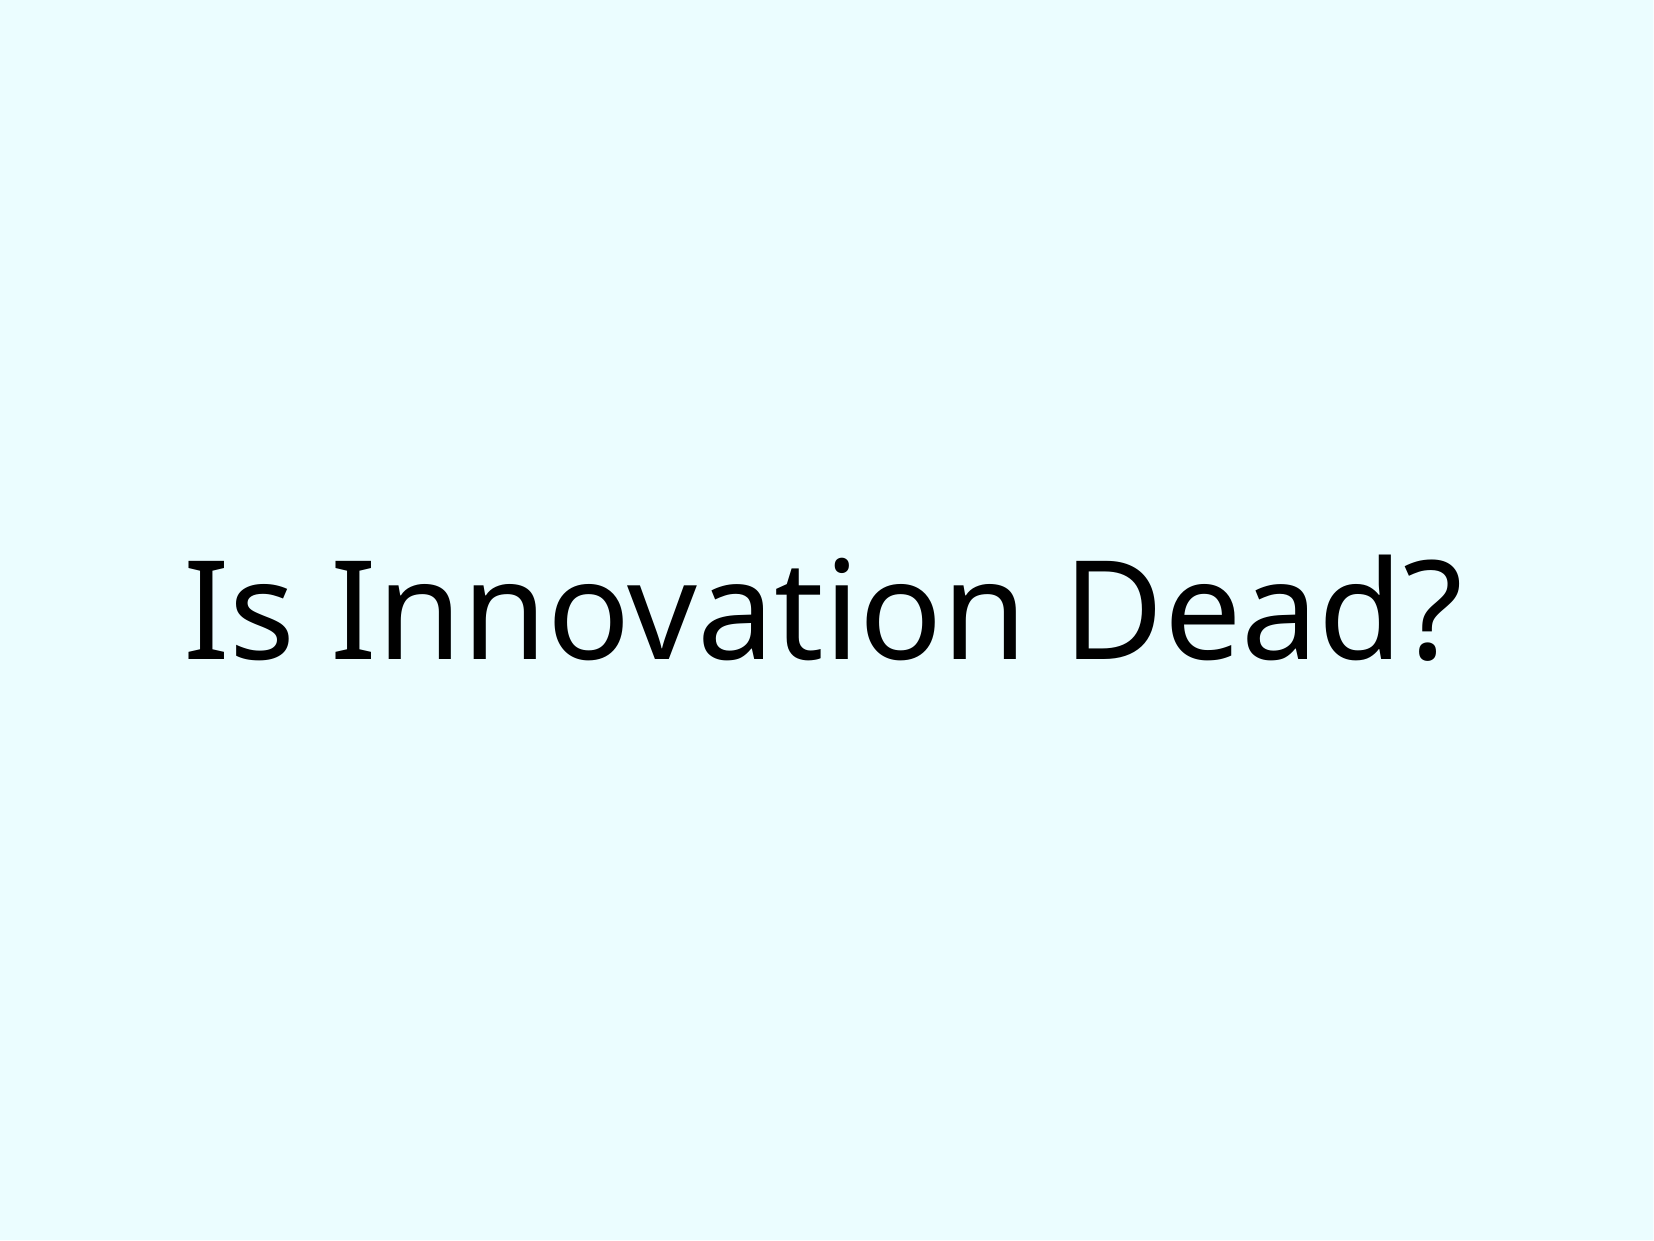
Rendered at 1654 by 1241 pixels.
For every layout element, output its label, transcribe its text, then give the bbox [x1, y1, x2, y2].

text_box Is Innovation Dead? [79, 69, 1568, 1144]
